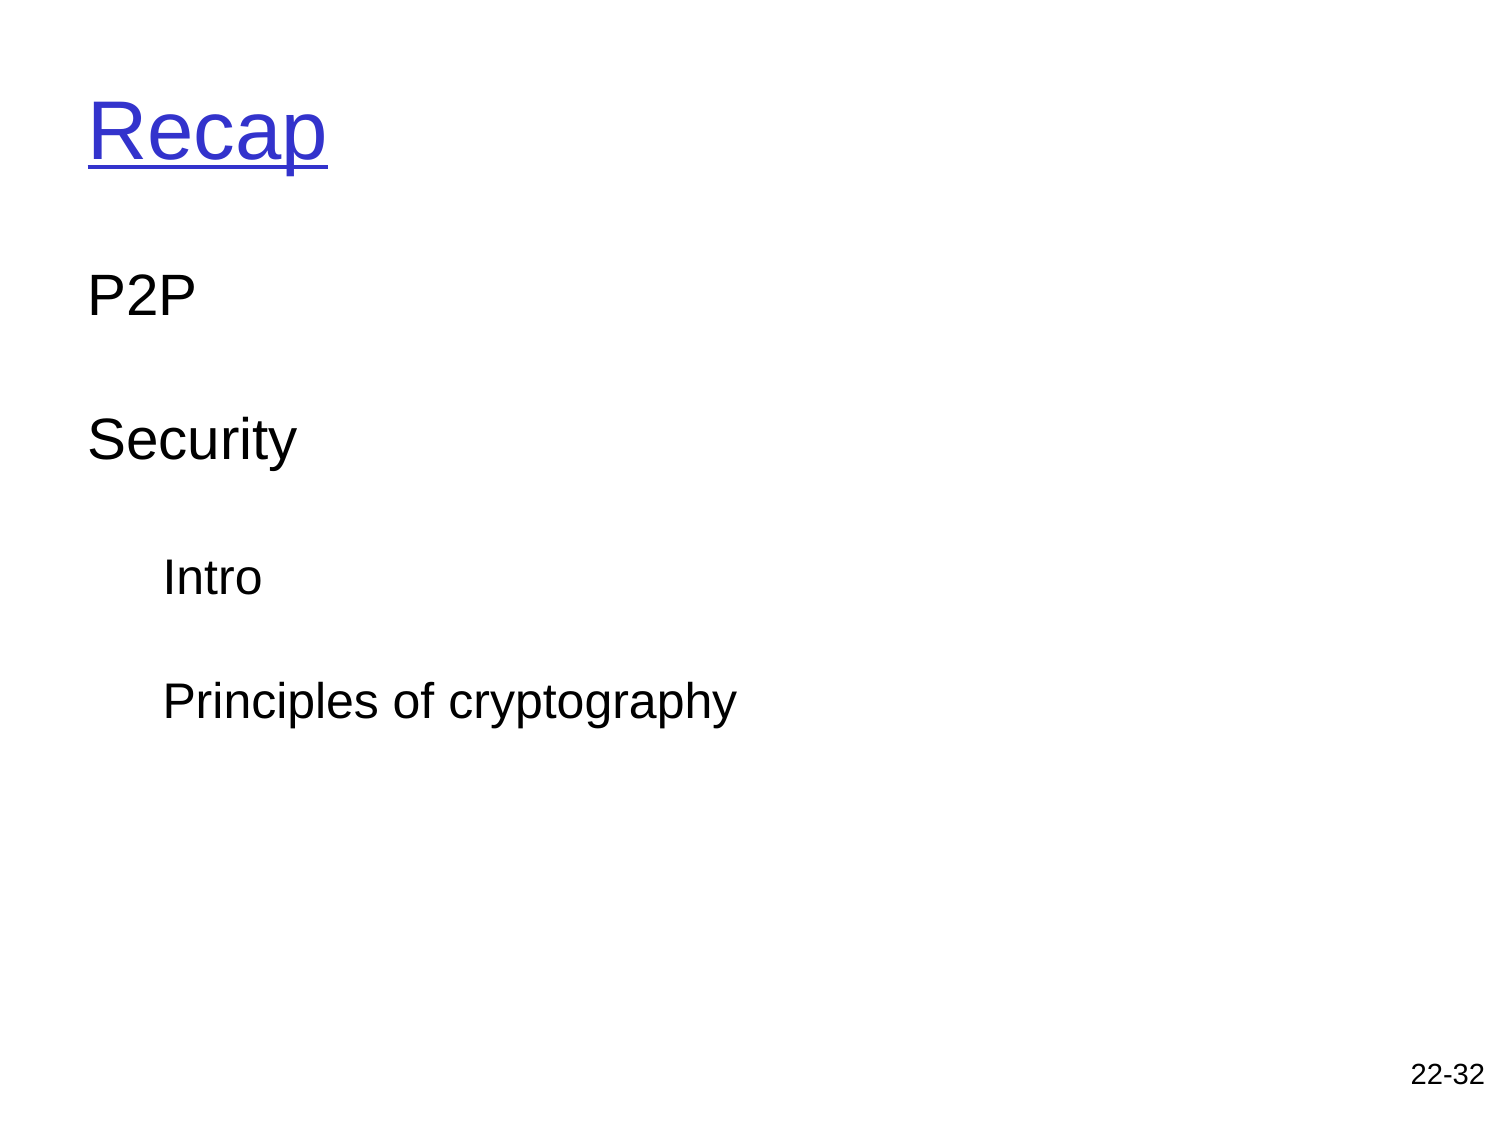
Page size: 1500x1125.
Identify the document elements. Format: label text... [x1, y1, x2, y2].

title Recap [87, 23, 1363, 239]
list P2P Security Intro Principles of cryptography [87, 262, 1363, 1026]
